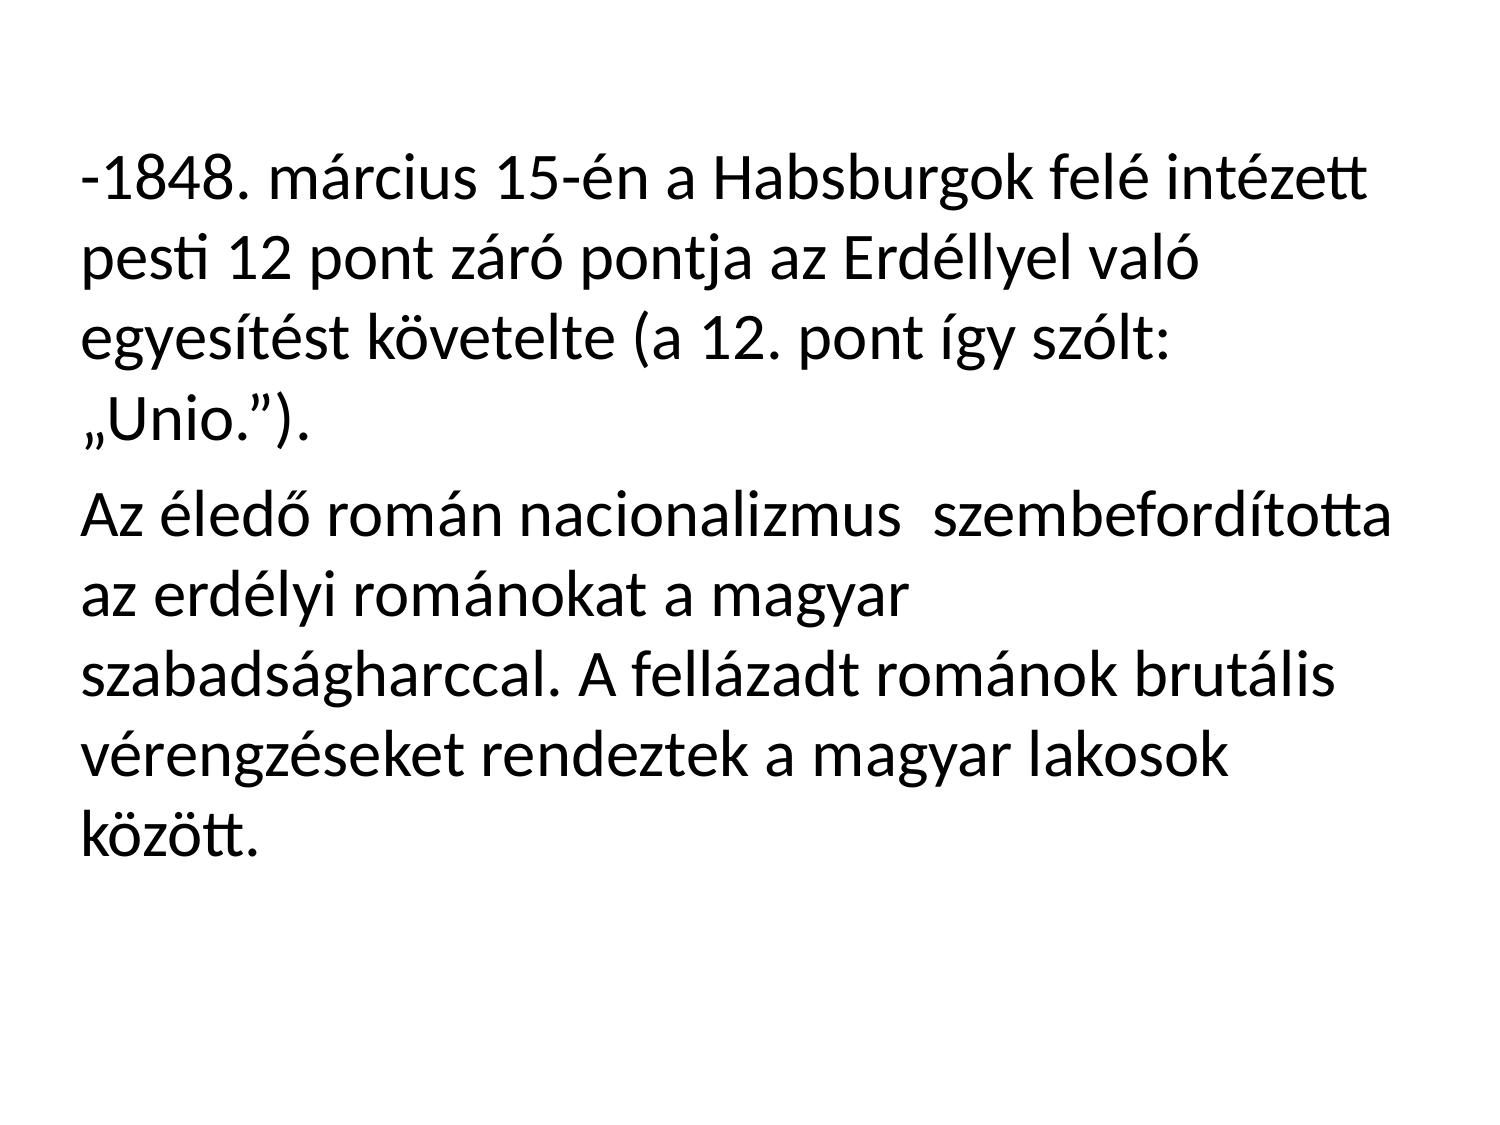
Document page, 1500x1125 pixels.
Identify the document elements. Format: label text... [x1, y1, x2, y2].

list -1848. március 15-én a Habsburgok felé intézett pesti 12 pont záró pontja az Erdéllyel való egyesítést követelte (a 12. pont így szólt: „Unio.”). Az éledő román nacionalizmus szembefordította az erdélyi románokat a magyar szabadságharccal. A fellázadt románok brutális vérengzéseket rendeztek a magyar lakosok között. [64, 125, 1415, 976]
